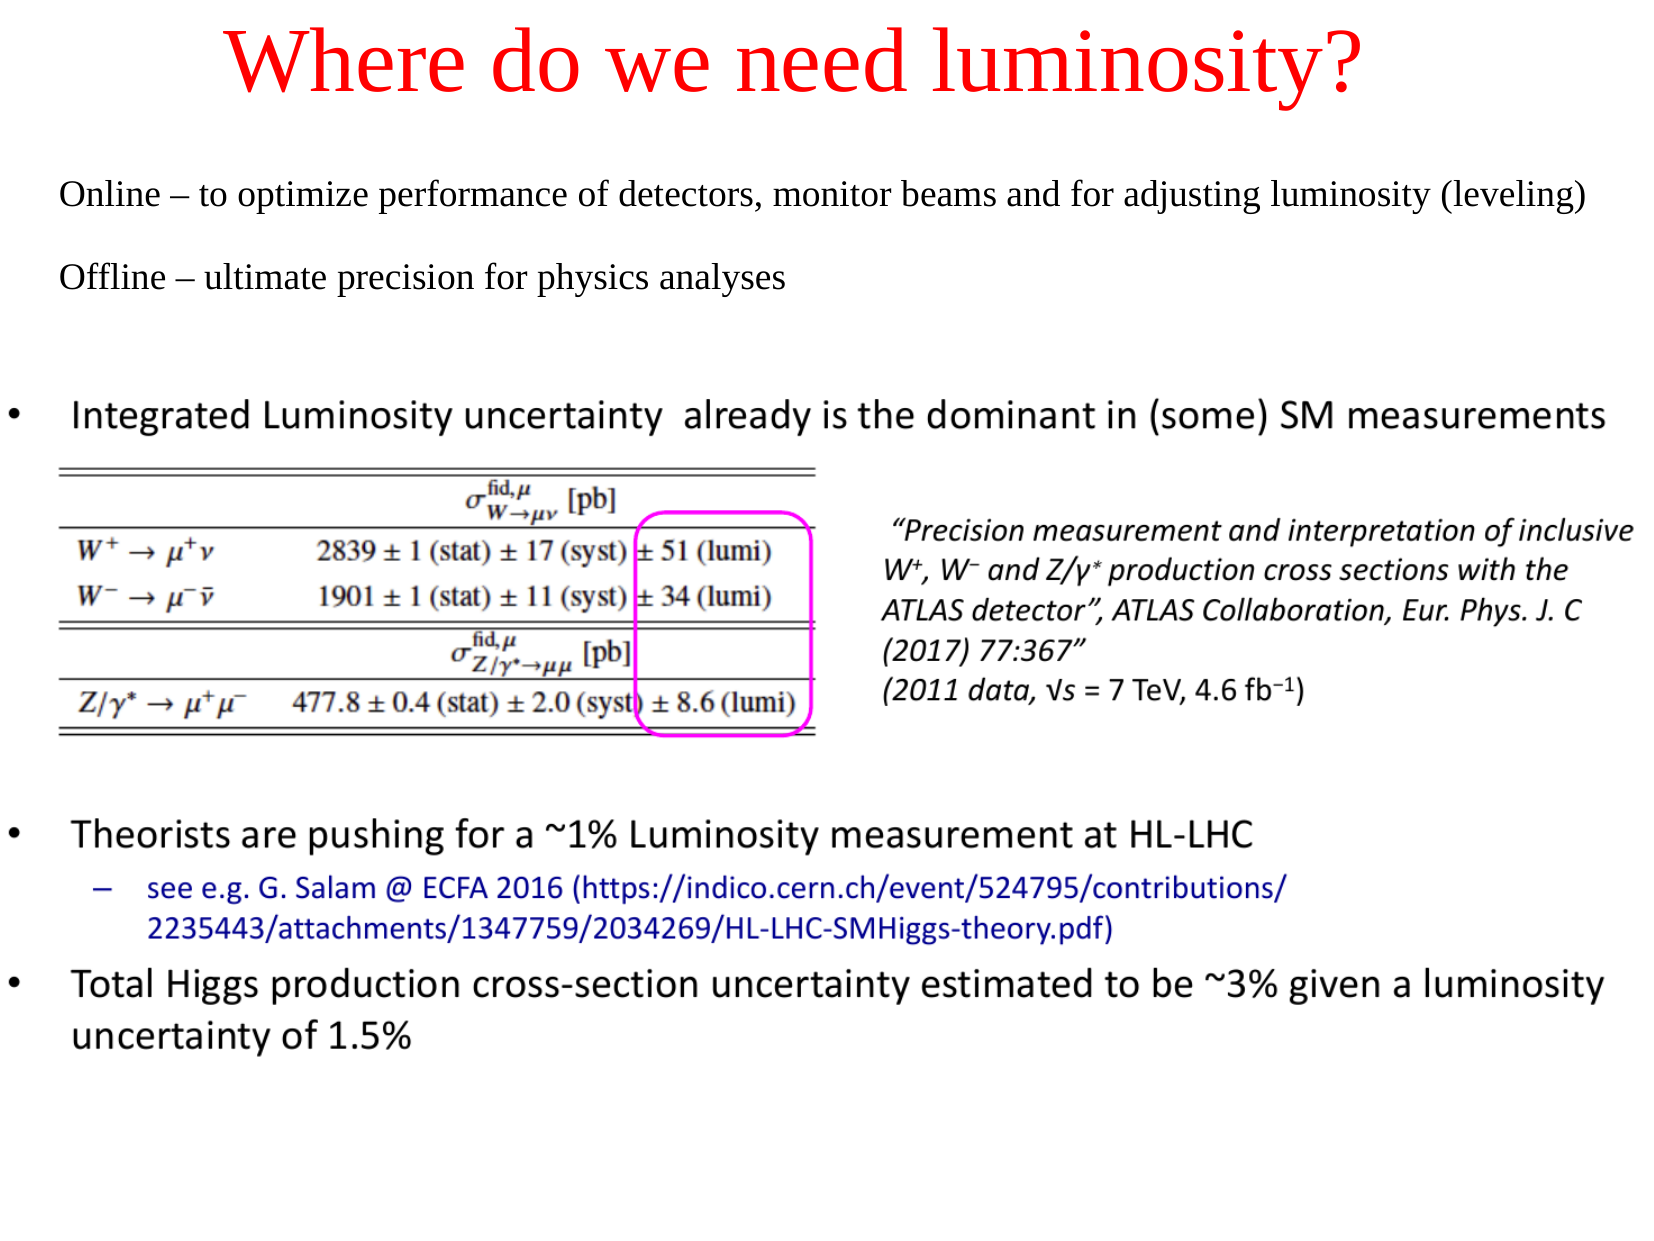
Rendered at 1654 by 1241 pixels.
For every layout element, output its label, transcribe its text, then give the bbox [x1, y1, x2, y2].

text_box Where do we need luminosity? [45, 1, 1546, 165]
text_box Online – to optimize performance of detectors, monitor beams and for adjusting luminosity (leveling) Offline – ultimate precision for physics analyses [44, 165, 1616, 347]
picture [1, 371, 1654, 1069]
